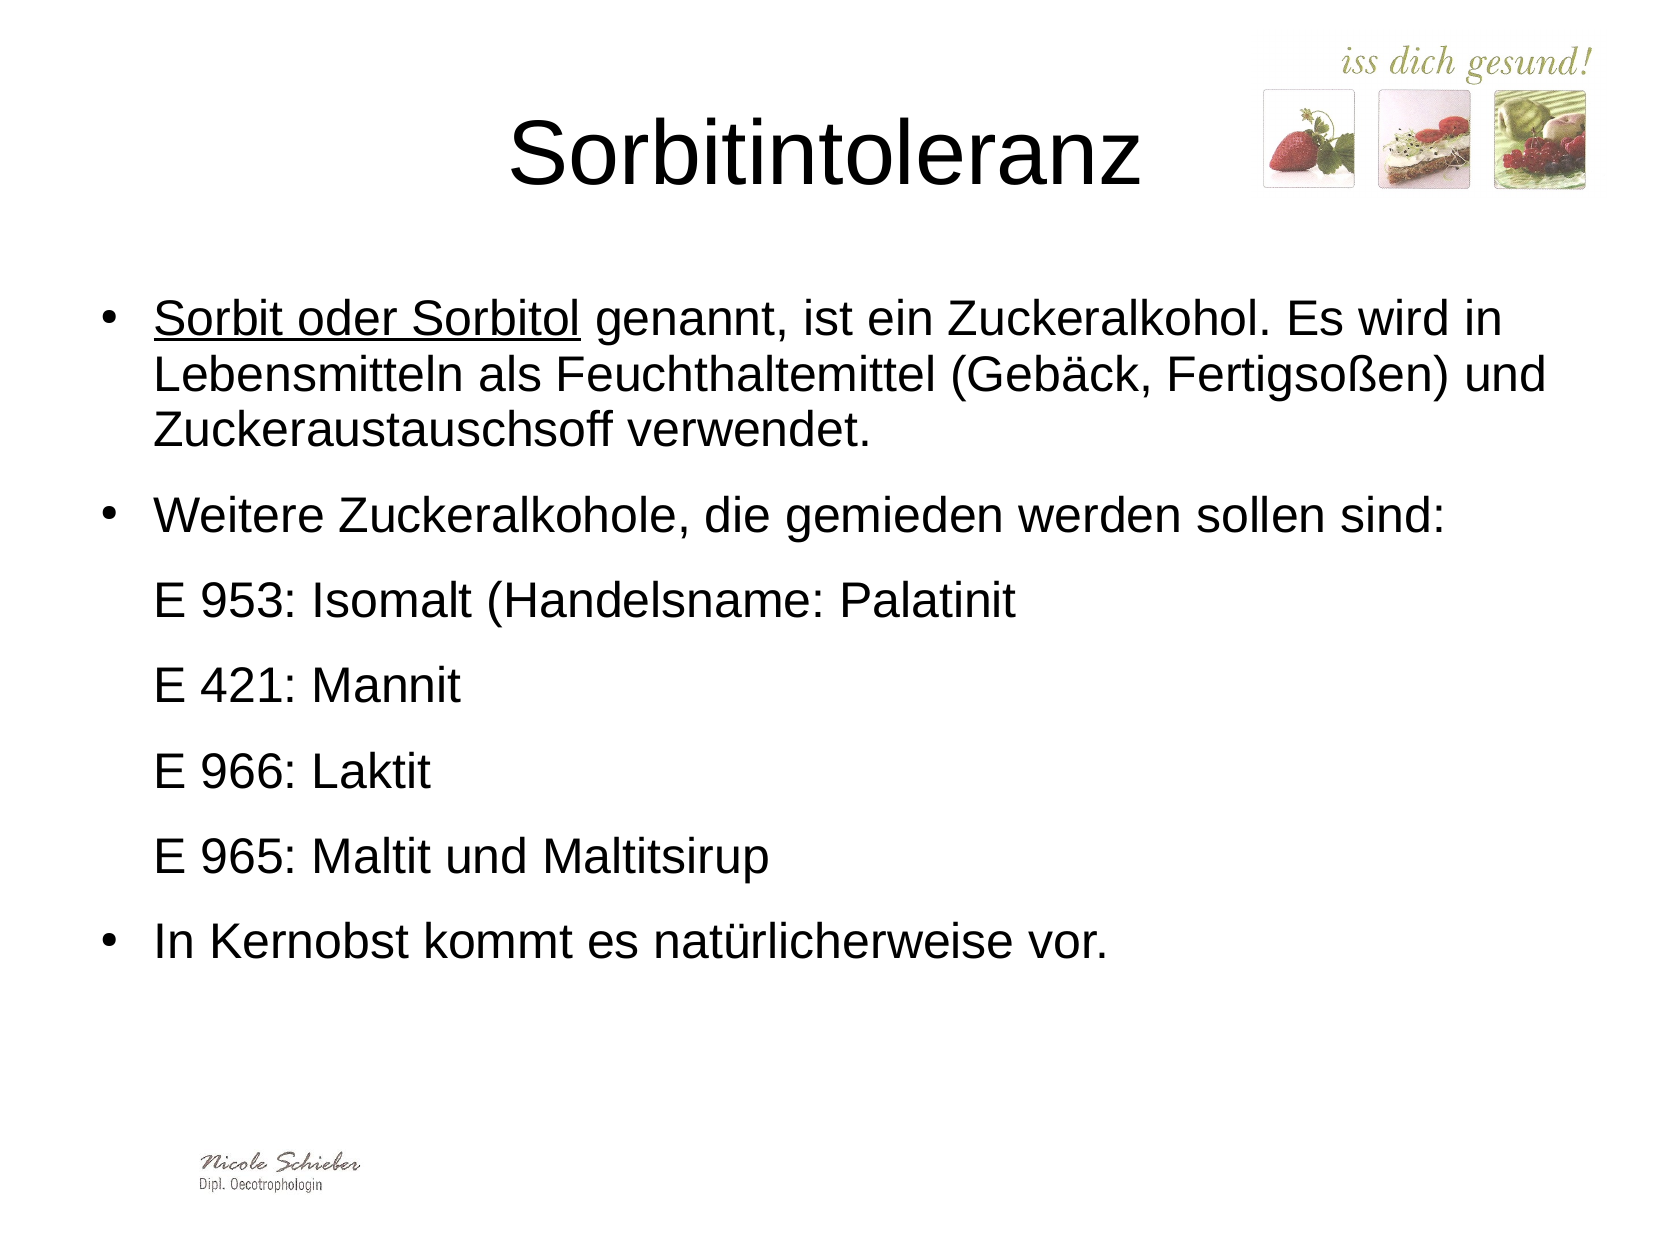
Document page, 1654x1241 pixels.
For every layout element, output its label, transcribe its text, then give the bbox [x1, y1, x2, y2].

title Sorbitintoleranz [82, 49, 1571, 257]
list Sorbit oder Sorbitol genannt, ist ein Zuckeralkohol. Es wird in Lebensmitteln als Feuchthaltemittel (Gebäck, Fertigsoßen) und Zuckeraustauschsoff verwendet. Weitere Zuckeralkohole, die gemieden werden sollen sind: E 953: Isomalt (Handelsname: Palatinit E 421: Mannit E 966: Laktit E 965: Maltit und Maltitsirup In Kernobst kommt es natürlicherweise vor. [82, 290, 1571, 1109]
picture [188, 1149, 367, 1205]
picture [1251, 29, 1607, 198]
